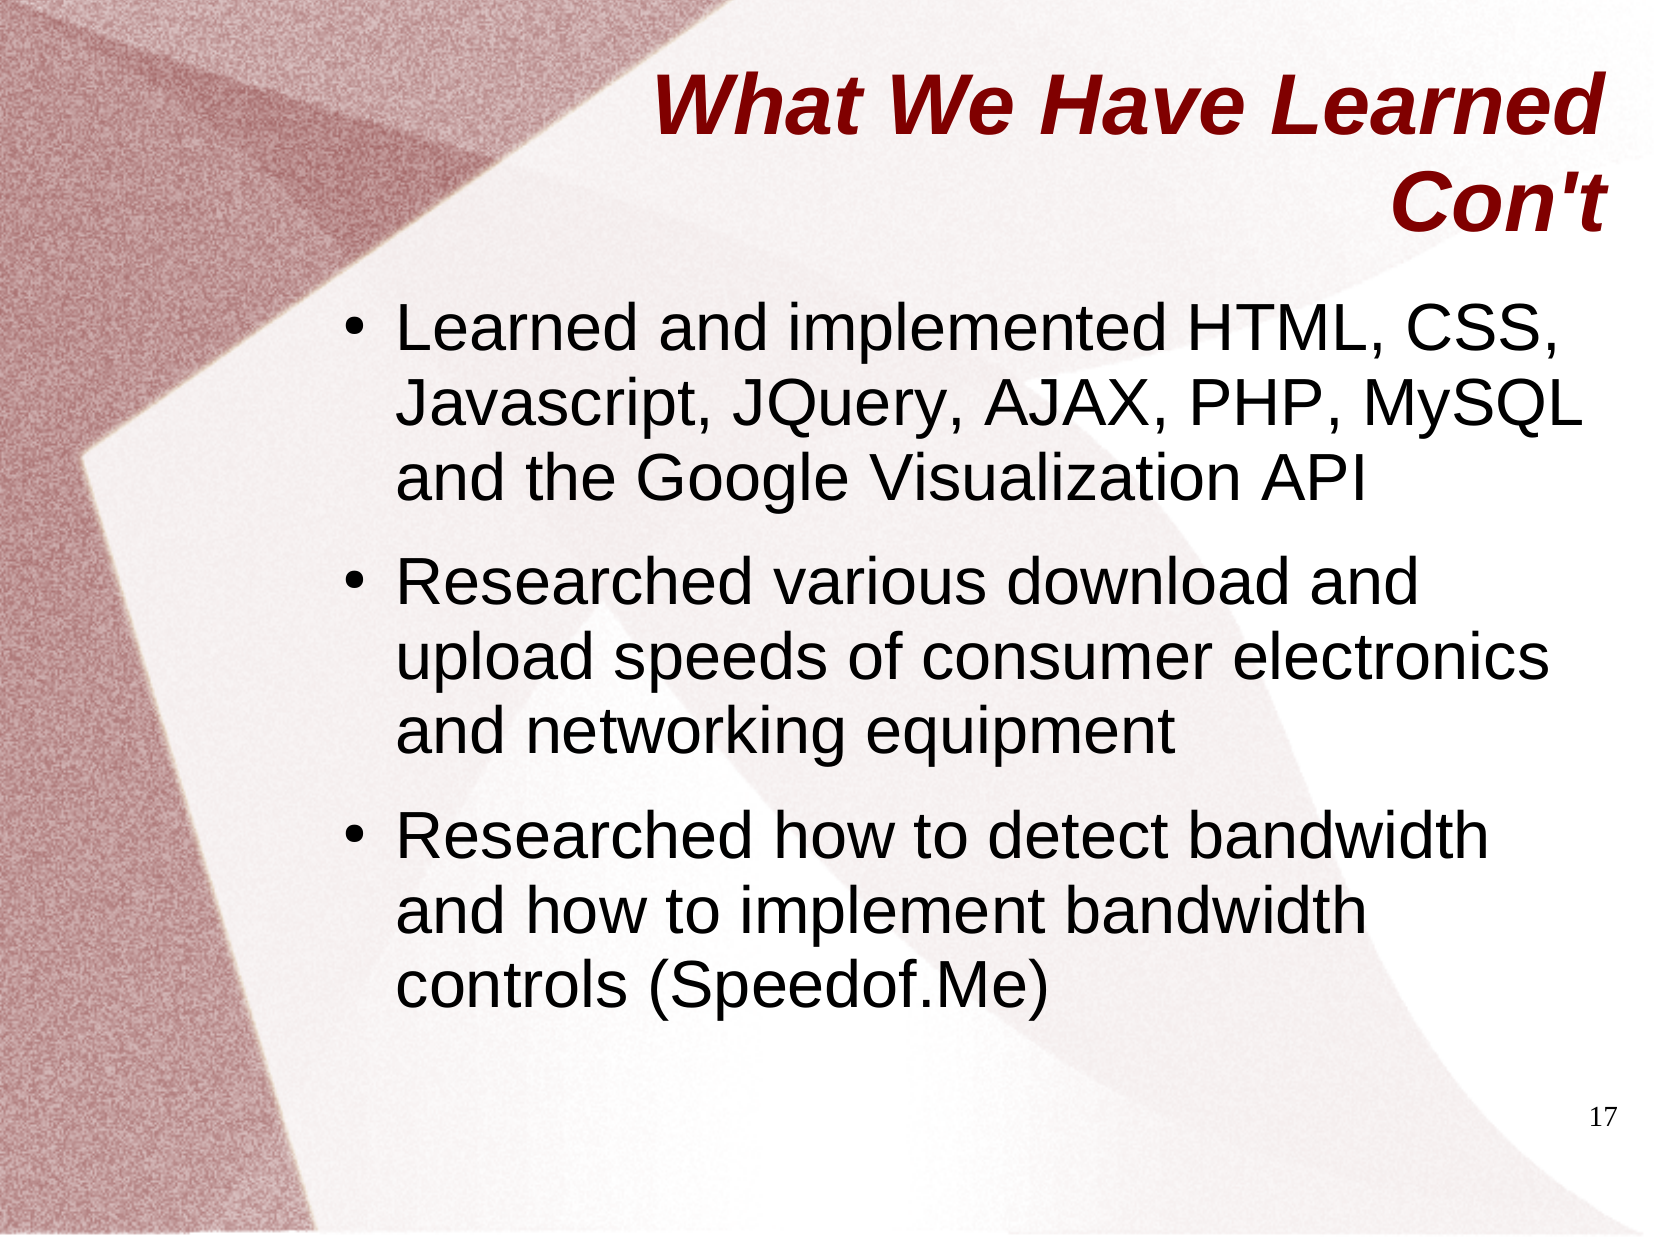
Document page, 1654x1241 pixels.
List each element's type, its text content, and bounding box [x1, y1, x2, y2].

picture [0, 0, 1654, 1241]
list Learned and implemented HTML, CSS, Javascript, JQuery, AJAX, PHP, MySQL and the Google Visualization API Researched various download and upload speeds of consumer electronics and networking equipment Researched how to detect bandwidth and how to implement bandwidth controls (Speedof.Me) [324, 290, 1601, 1023]
title What We Have Learned Con't [596, 49, 1607, 257]
